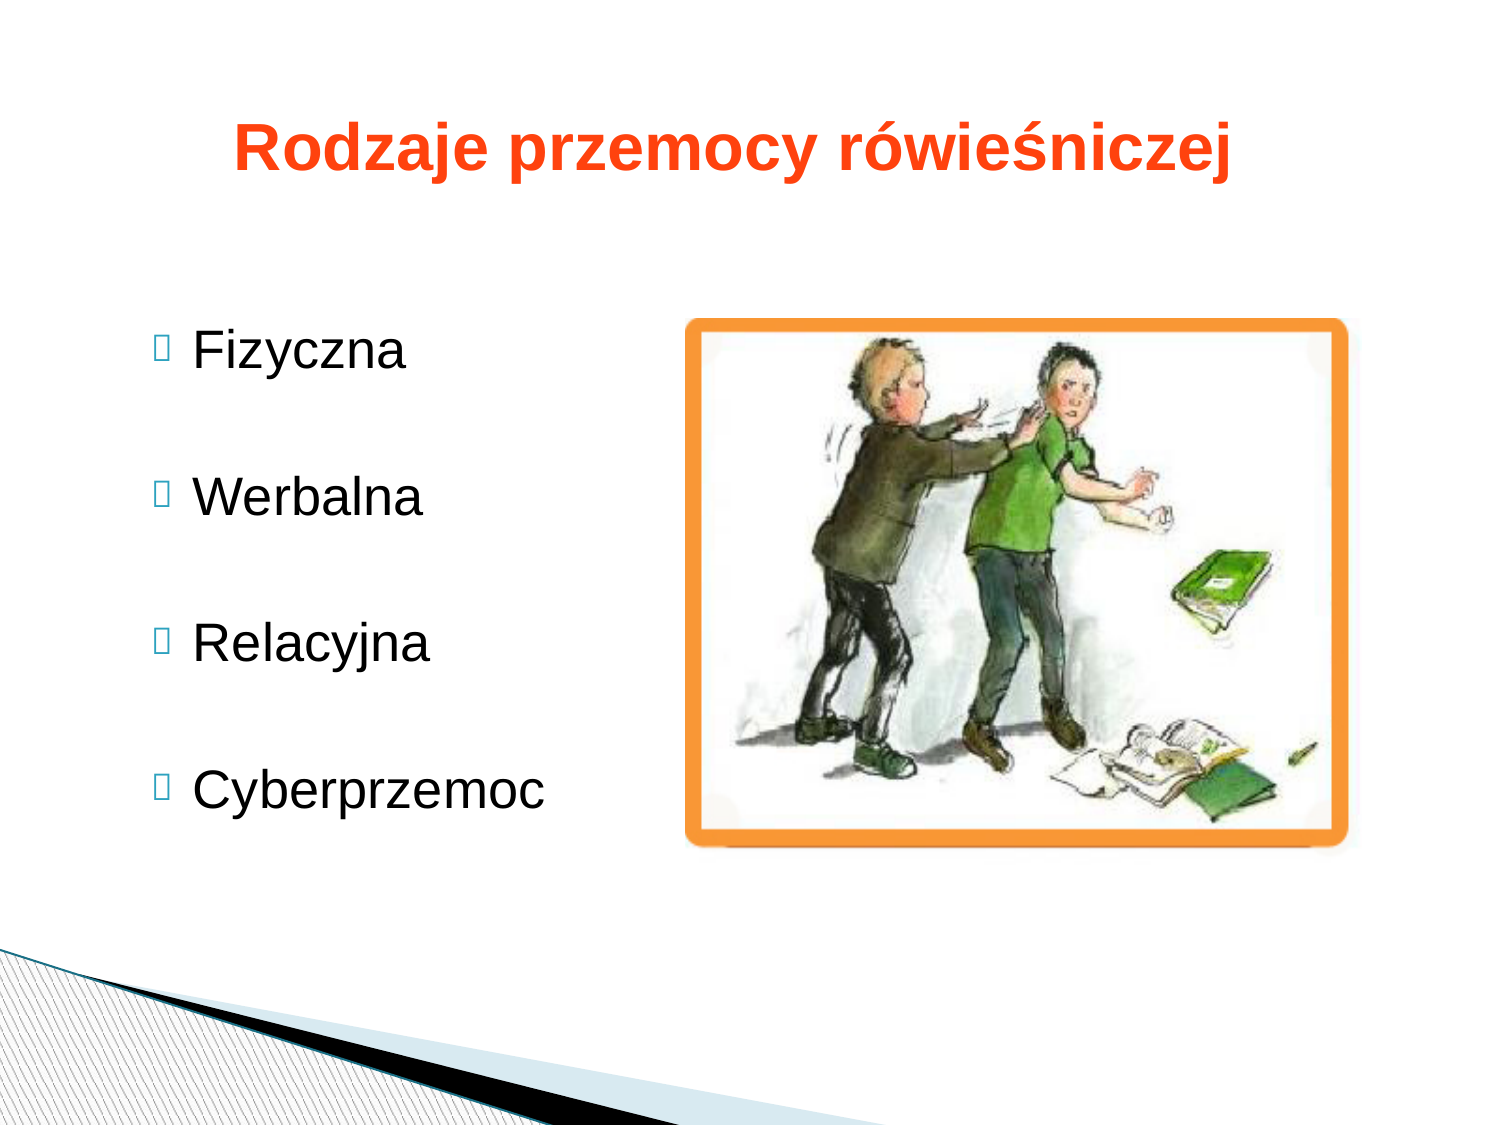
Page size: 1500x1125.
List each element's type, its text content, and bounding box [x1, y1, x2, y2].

title Rodzaje przemocy rówieśniczej [59, 96, 1409, 284]
picture [685, 318, 1362, 867]
list Fizyczna Werbalna Relacyjna Cyberprzemoc [118, 307, 1469, 1014]
picture [0, 952, 543, 1125]
